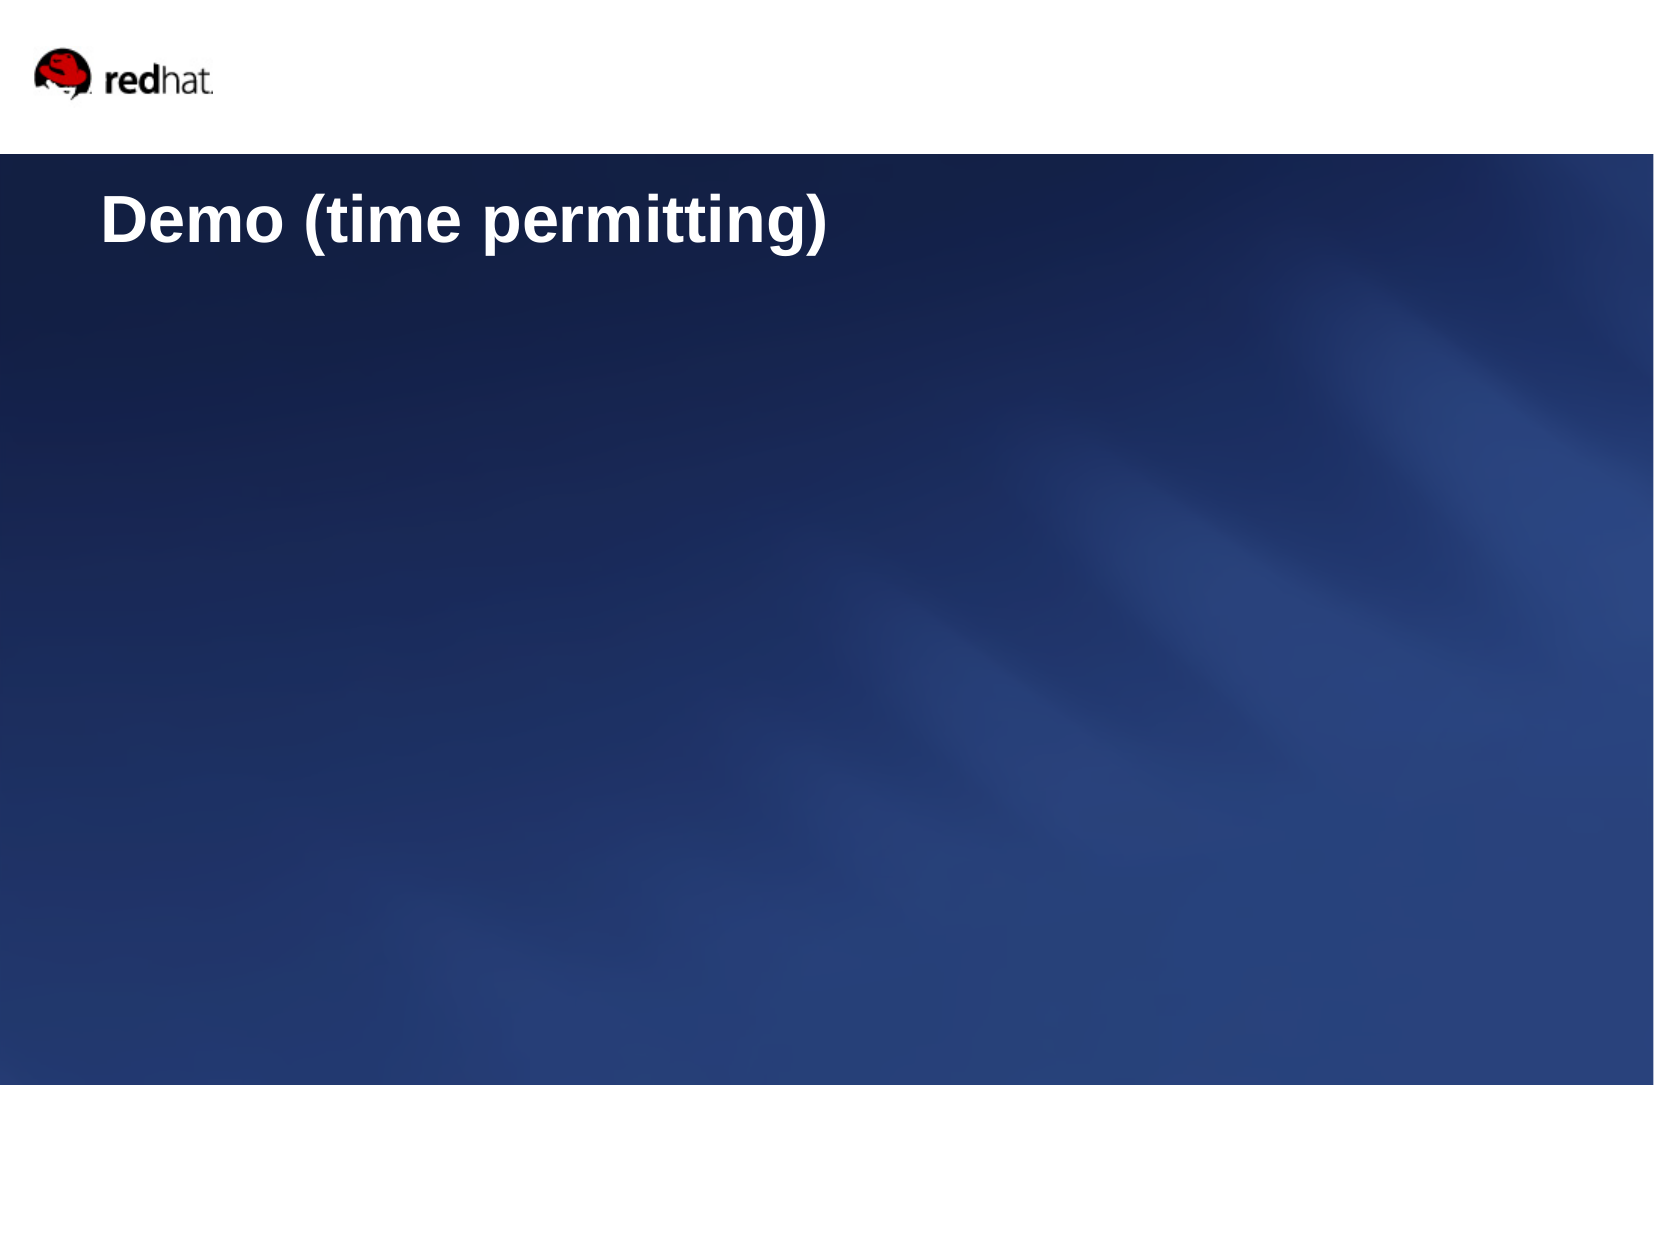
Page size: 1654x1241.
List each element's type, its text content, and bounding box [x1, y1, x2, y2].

picture [33, 46, 213, 108]
picture [0, 154, 1654, 1085]
title Demo (time permitting) [100, 164, 1506, 275]
